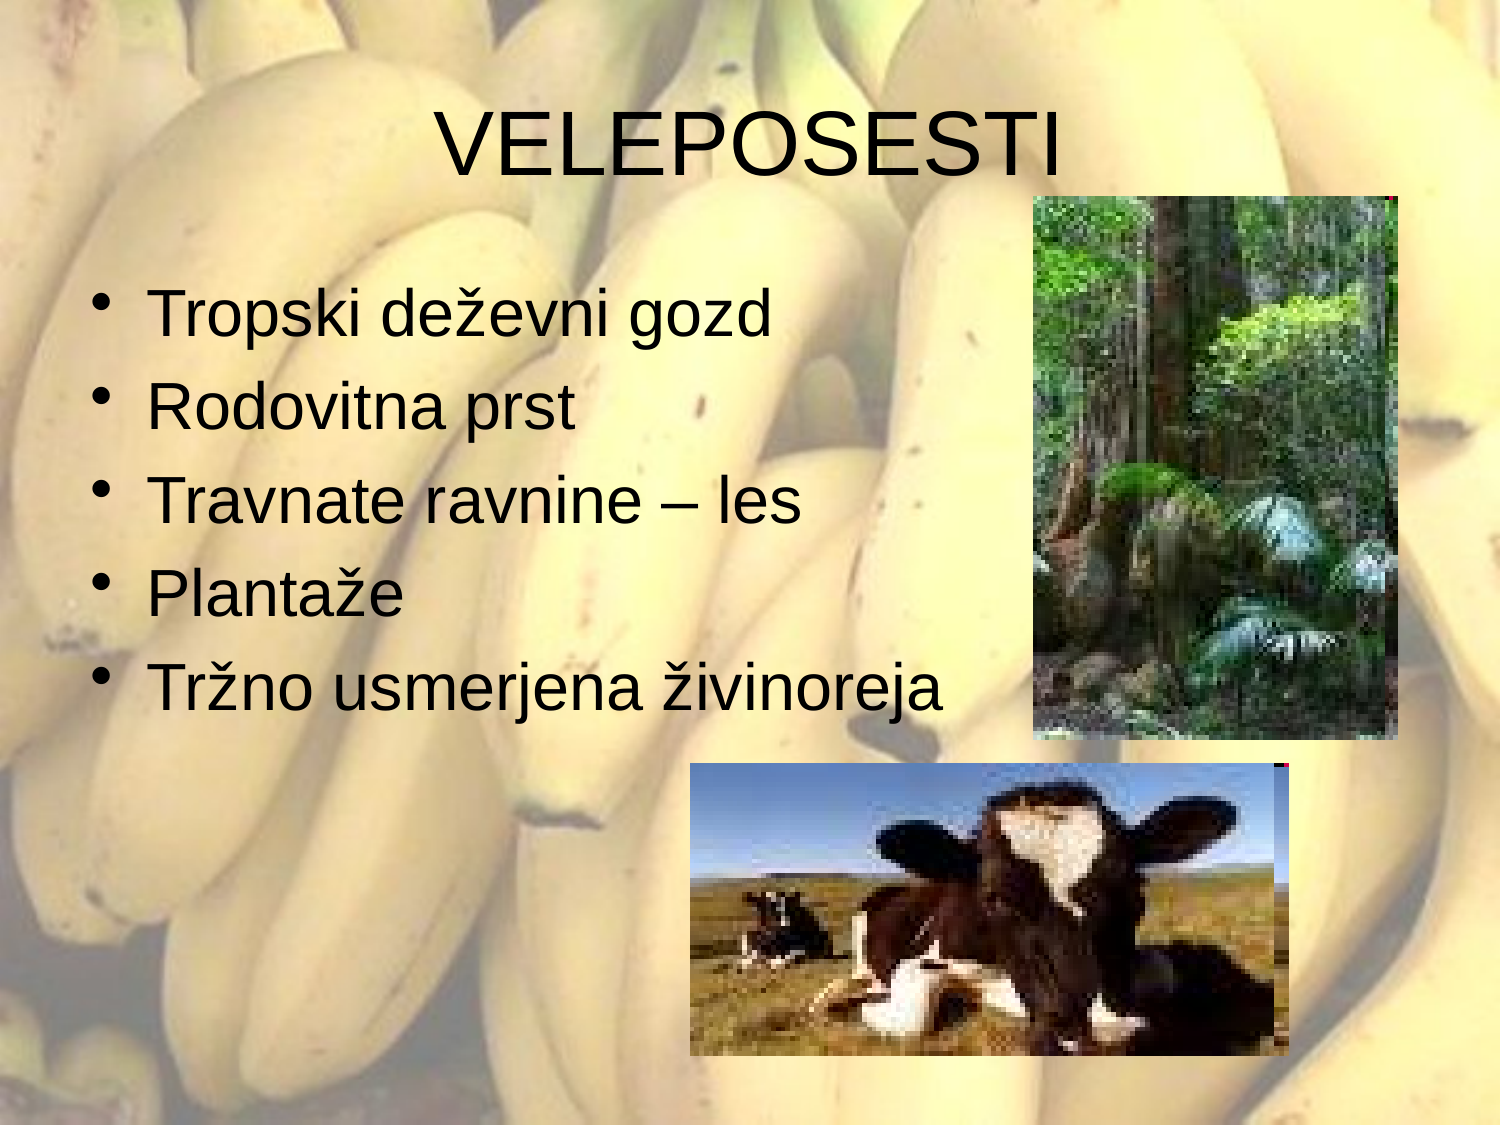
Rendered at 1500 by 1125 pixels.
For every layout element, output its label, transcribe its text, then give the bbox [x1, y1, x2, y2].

title VELEPOSESTI [75, 45, 1425, 233]
list Tropski deževni gozd Rodovitna prst Travnate ravnine – les Plantaže Tržno usmerjena živinoreja [75, 262, 1425, 1005]
picture [0, 0, 1500, 1125]
